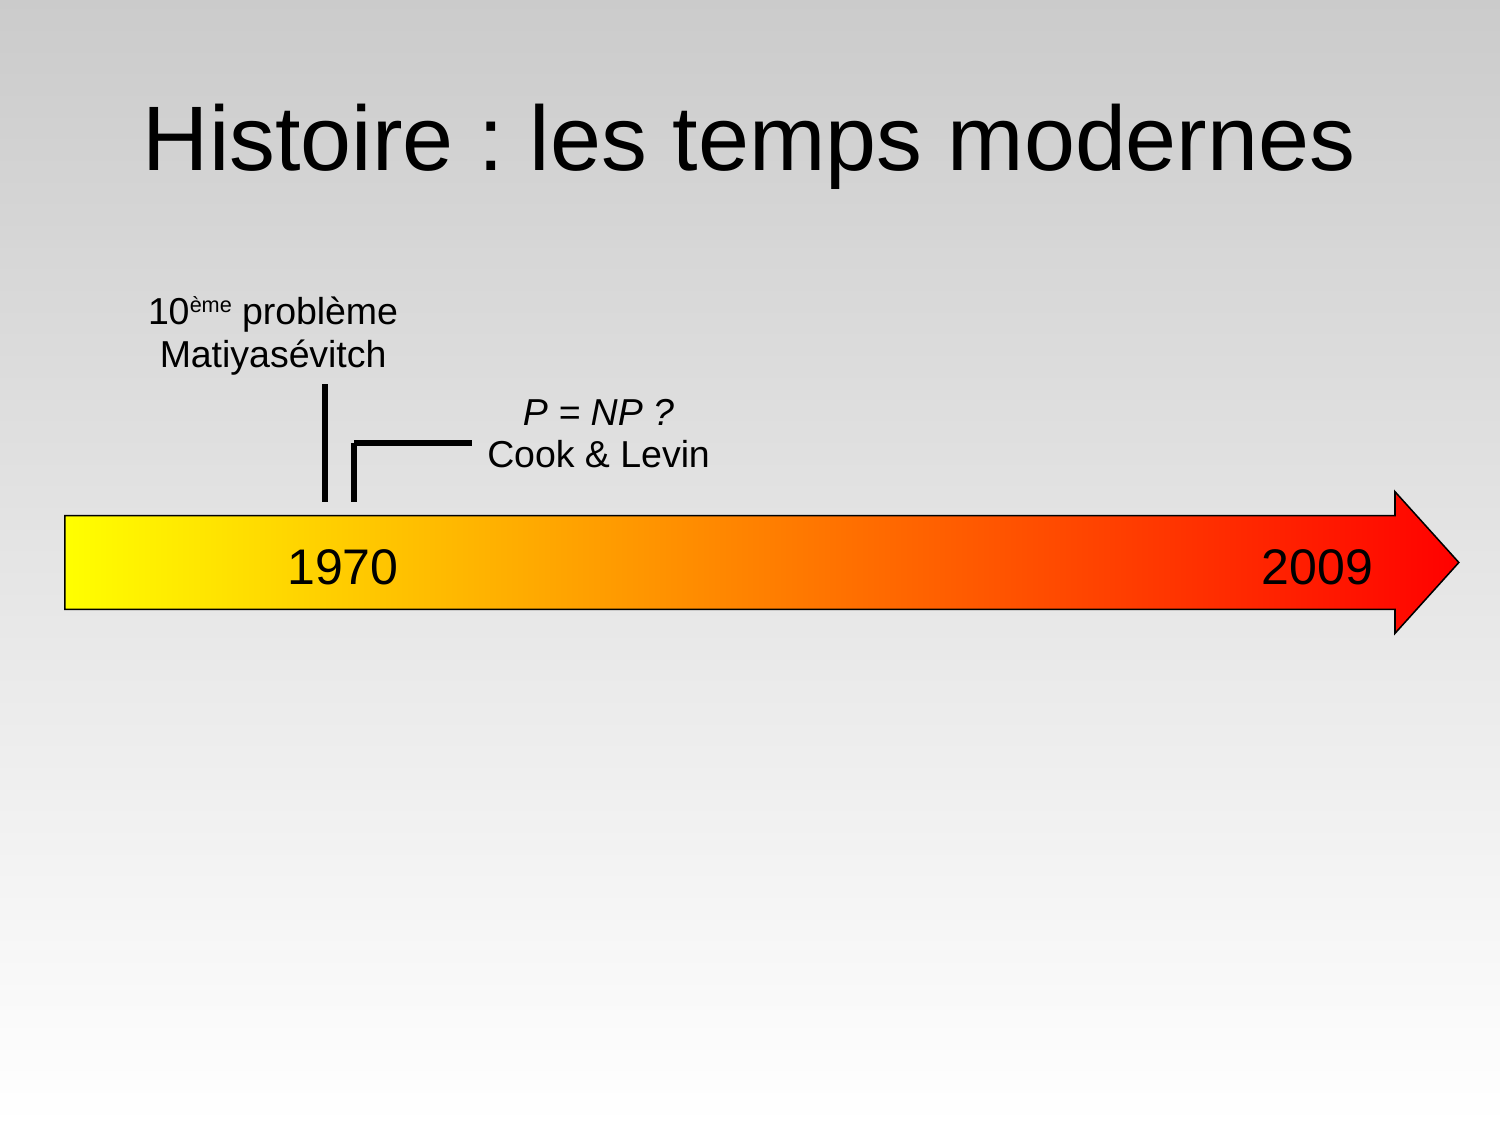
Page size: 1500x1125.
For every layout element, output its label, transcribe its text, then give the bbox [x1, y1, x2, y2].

title Histoire : les temps modernes [75, 45, 1426, 233]
text_box P = NP ? Cook & Levin [472, 383, 725, 483]
text_box [64, 491, 1459, 634]
text_box 10ème problème Matiyasévitch [133, 283, 414, 384]
text_box 1970 [272, 531, 414, 603]
text_box 2009 [1247, 531, 1388, 603]
